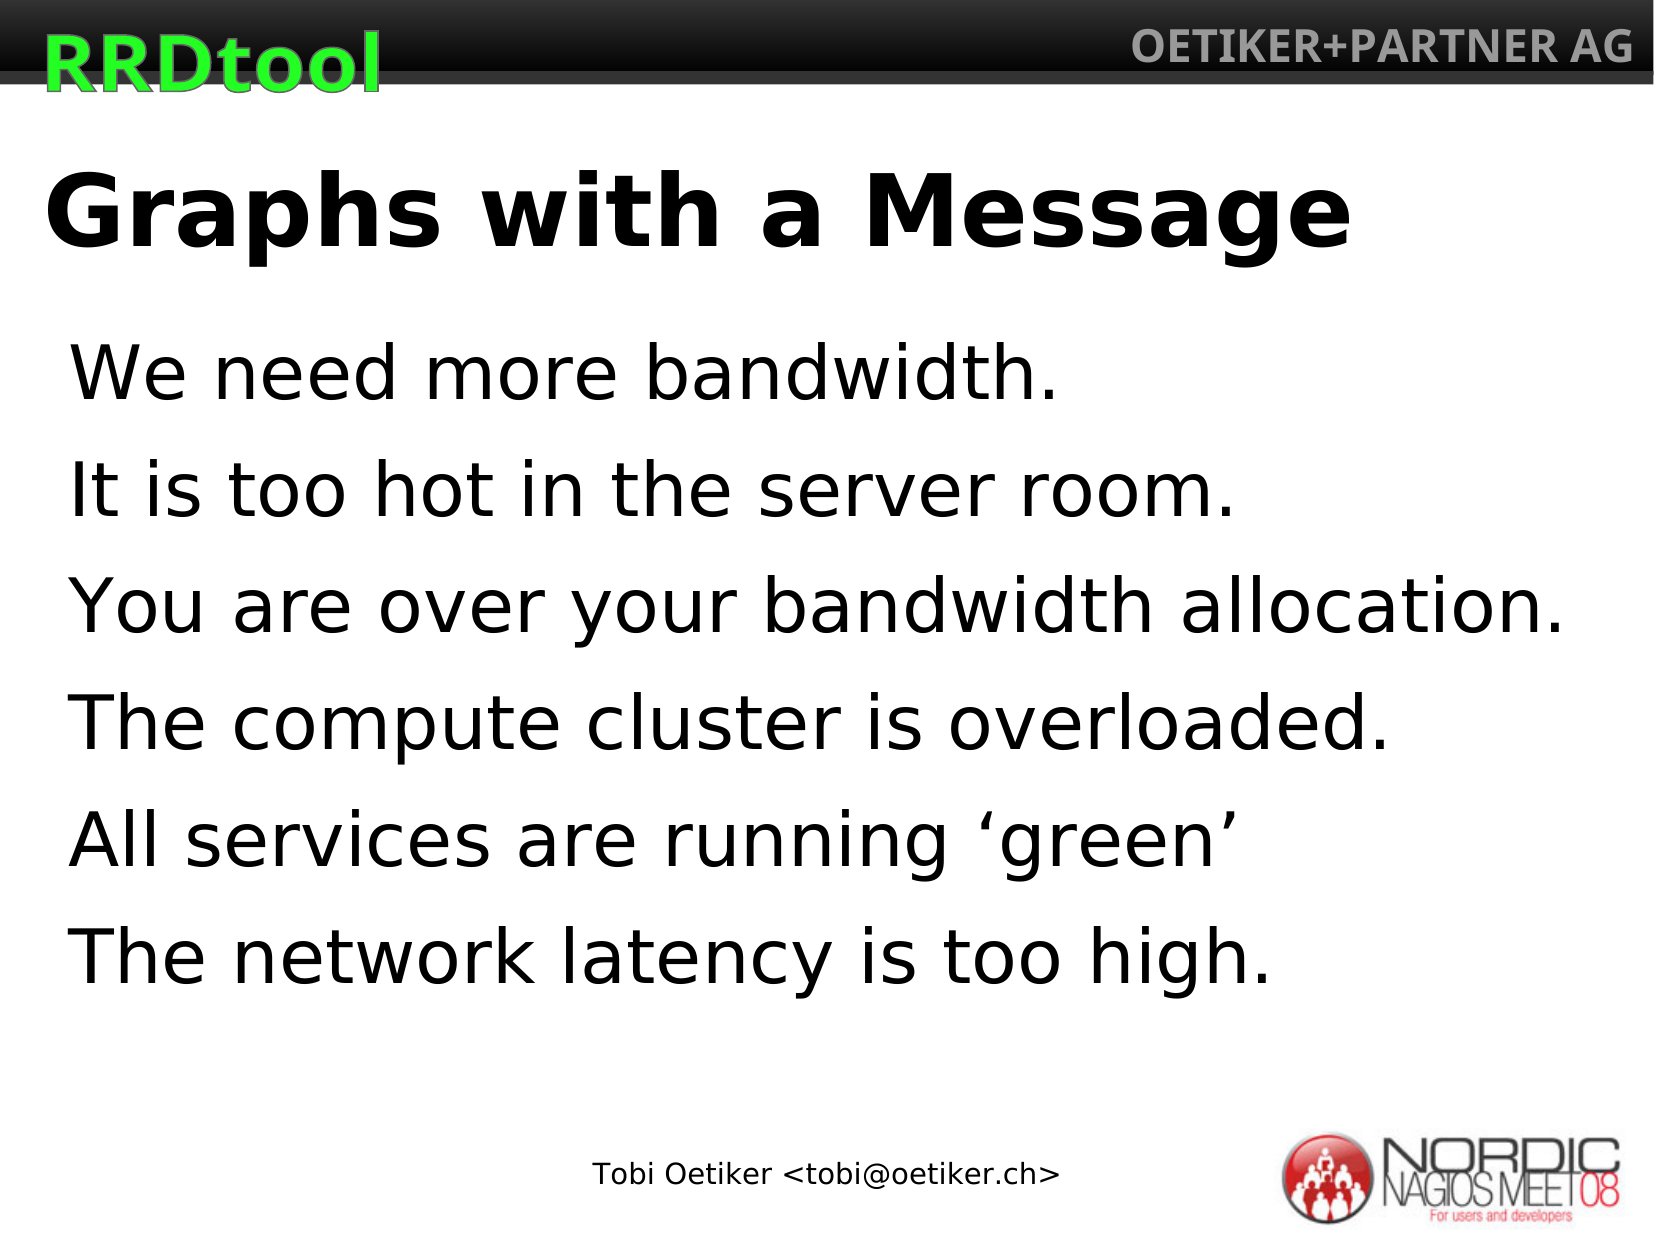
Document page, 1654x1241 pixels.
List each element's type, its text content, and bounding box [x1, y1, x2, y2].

picture [1262, 1116, 1654, 1241]
list We need more bandwidth. It is too hot in the server room. You are over your bandwidth allocation. The compute cluster is overloaded. All services are running ‘green’ The network latency is too high. [50, 329, 1571, 1099]
title Graphs with a Message [43, 137, 1582, 287]
